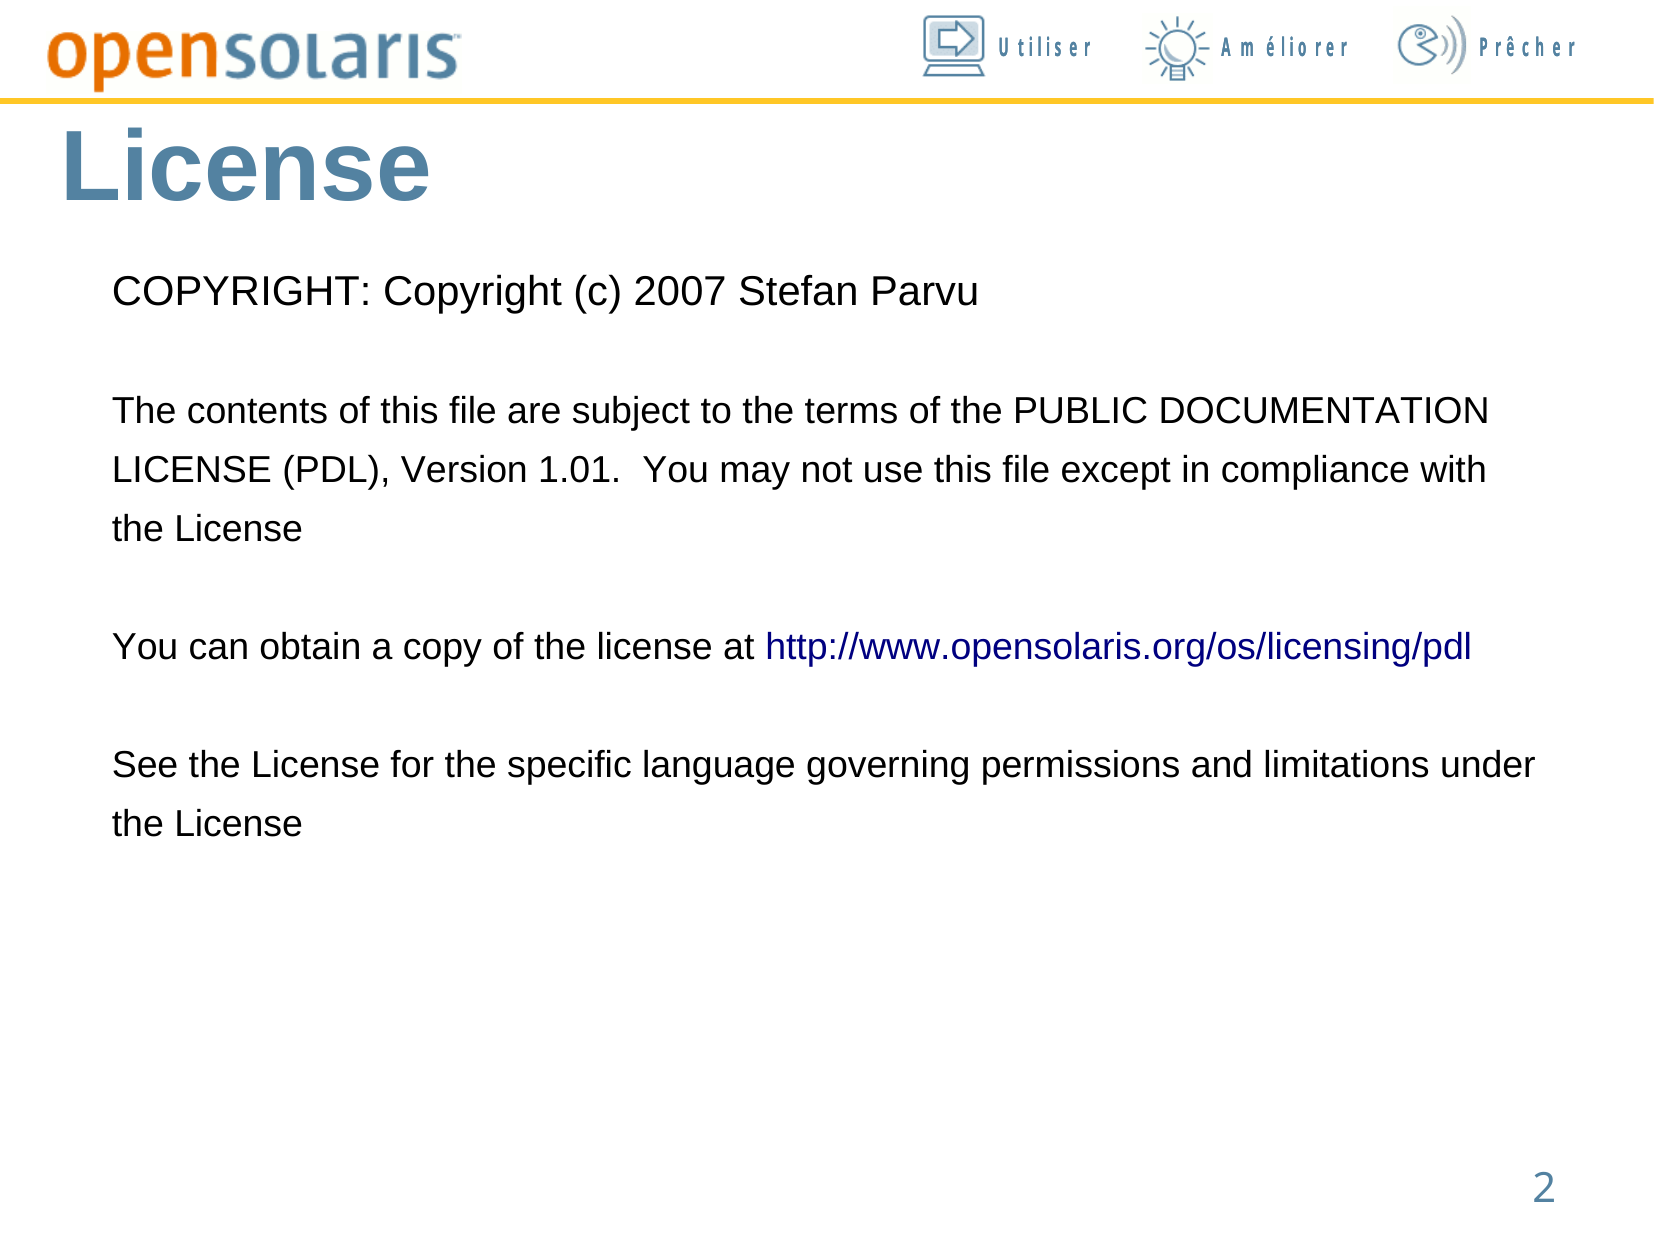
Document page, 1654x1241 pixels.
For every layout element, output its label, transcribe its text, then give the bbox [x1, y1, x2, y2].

list COPYRIGHT: Copyright (c) 2007 Stefan Parvu The contents of this file are subject to the terms of the PUBLIC DOCUMENTATION LICENSE (PDL), Version 1.01. You may not use this file except in compliance with the License You can obtain a copy of the license at http://www.opensolaris.org/os/licensing/pdl See the License for the specific language governing permissions and limitations under the License [94, 267, 1552, 1181]
title License [60, 109, 1534, 222]
picture [46, 31, 462, 94]
